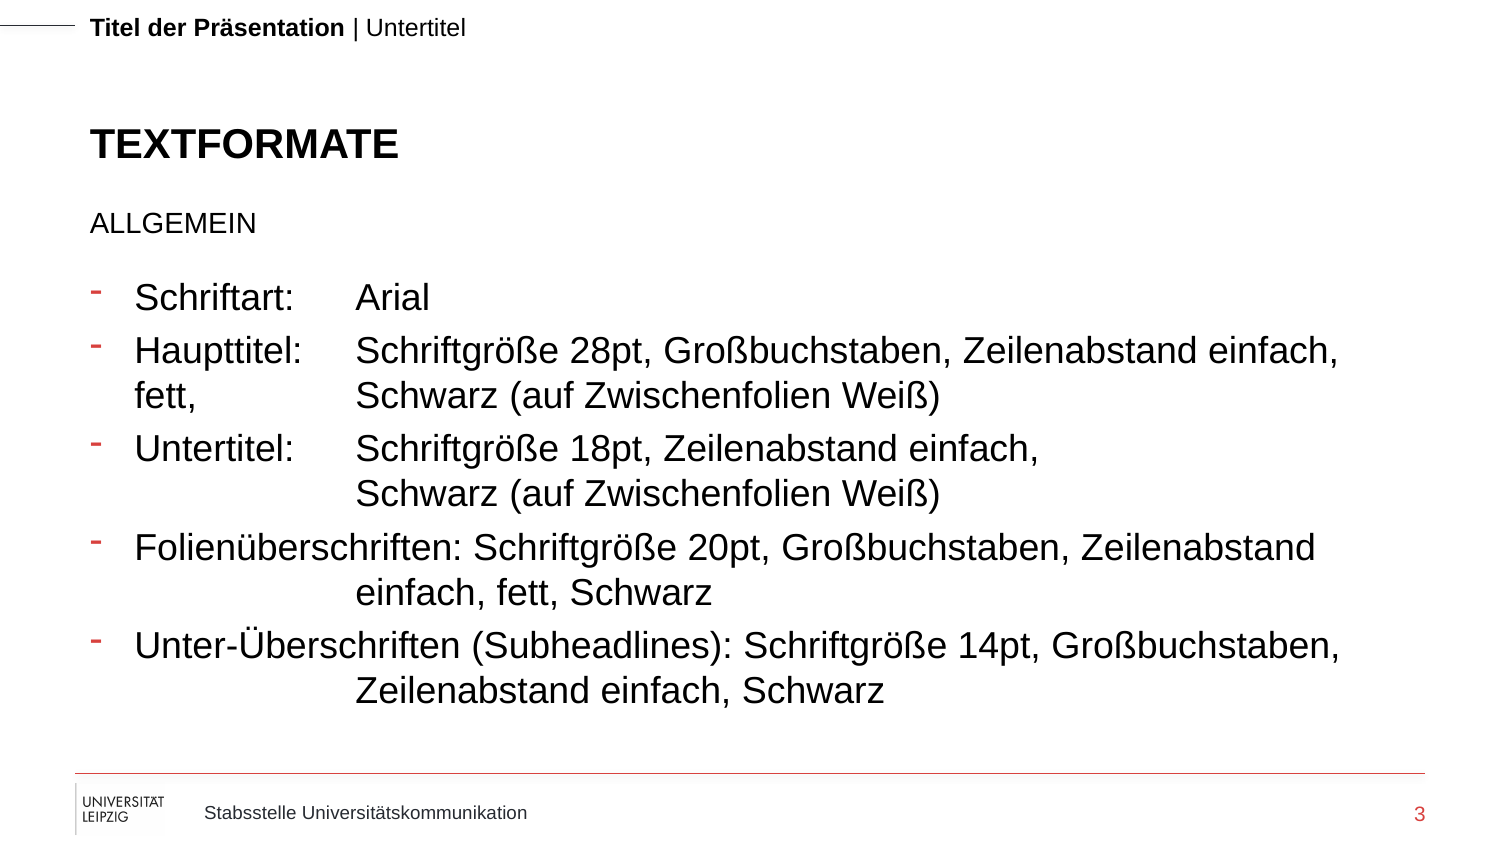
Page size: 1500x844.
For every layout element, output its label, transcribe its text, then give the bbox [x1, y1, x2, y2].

list Schriftart: Arial Haupttitel: Schriftgröße 28pt, Großbuchstaben, Zeilenabstand einfach, fett, Schwarz (auf Zwischenfolien Weiß) Untertitel: Schriftgröße 18pt, Zeilenabstand einfach, Schwarz (auf Zwischenfolien Weiß) Folienüberschriften: Schriftgröße 20pt, Großbuchstaben, Zeilenabstand einfach, fett, Schwarz Unter-Überschriften (Subheadlines): Schriftgröße 14pt, Großbuchstaben, Zeilenabstand einfach, Schwarz [75, 265, 1416, 755]
title Textformate [75, 50, 1426, 175]
picture [75, 782, 165, 836]
slide_number <number> [1303, 800, 1426, 834]
list ALLGEMEIN [75, 184, 1426, 247]
